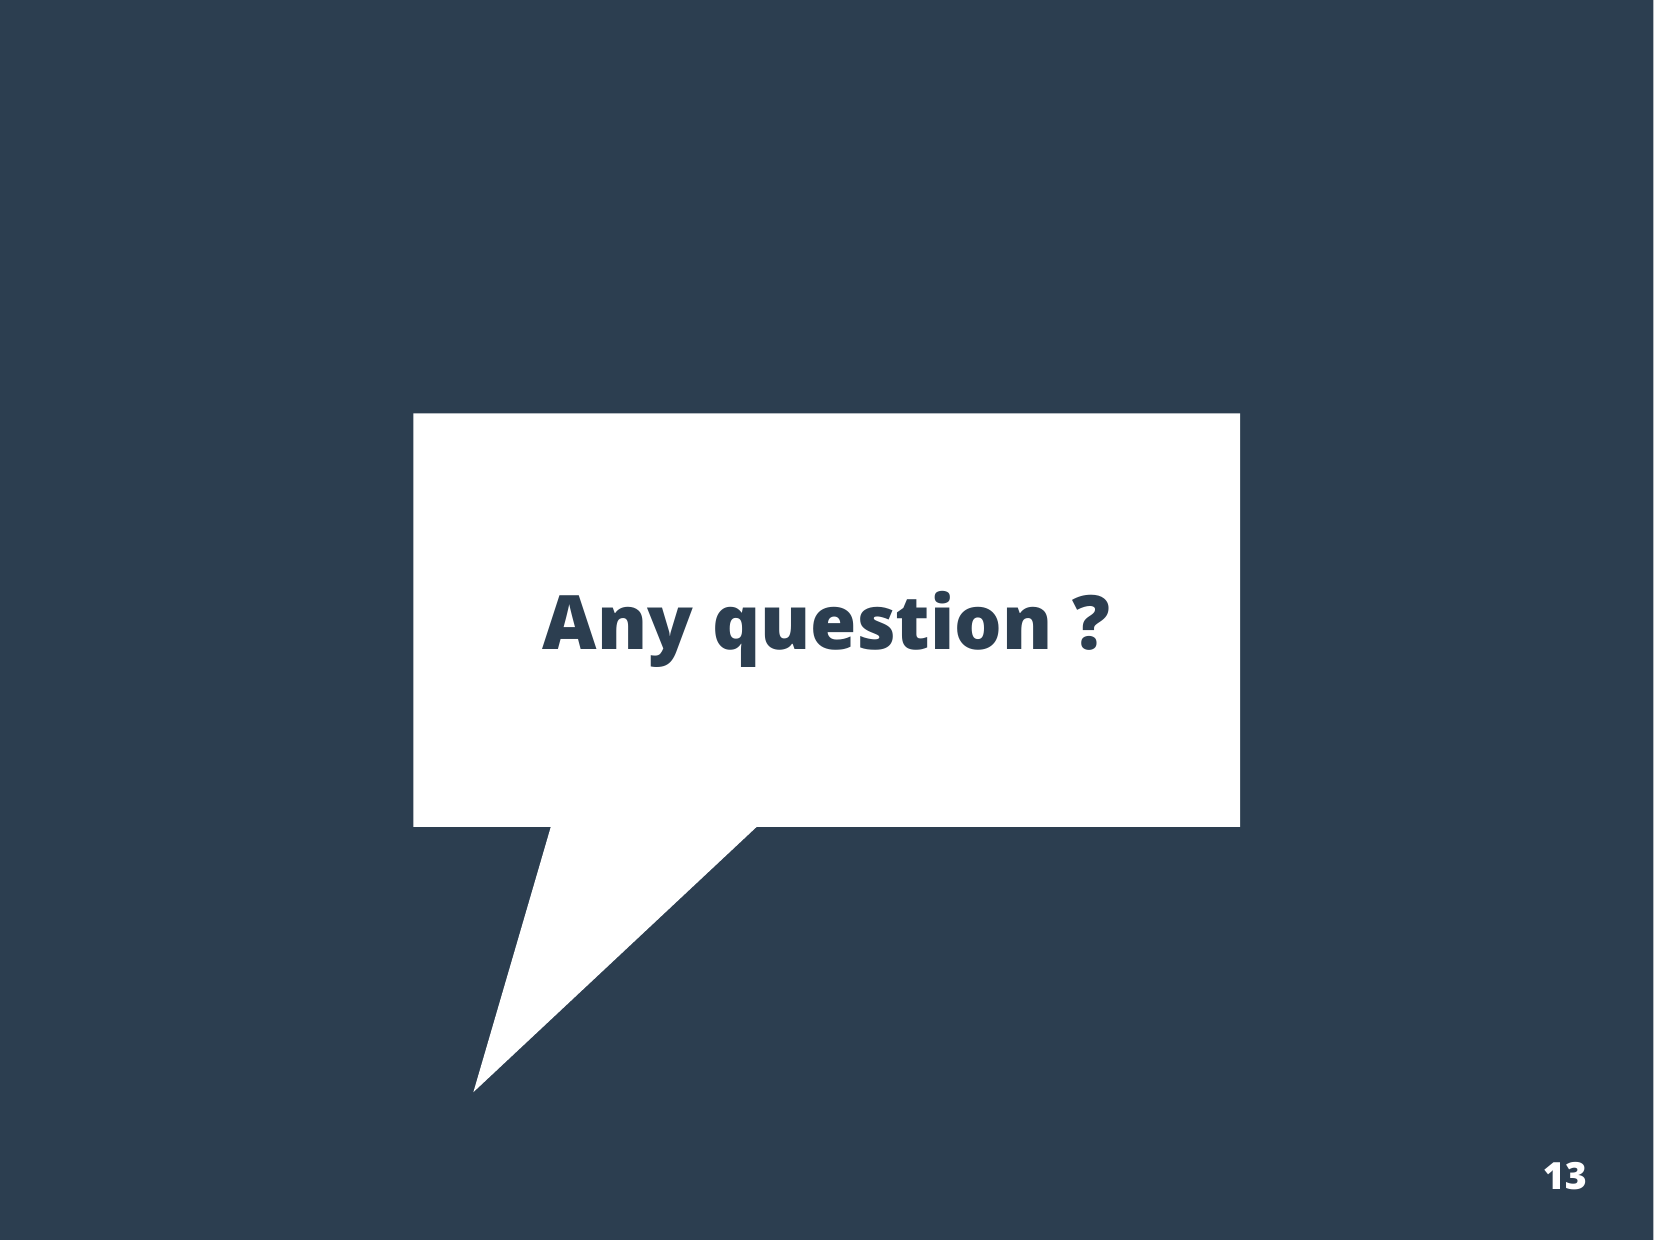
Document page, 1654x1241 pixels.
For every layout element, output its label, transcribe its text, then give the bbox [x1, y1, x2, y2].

title Any question ? [442, 442, 1211, 798]
